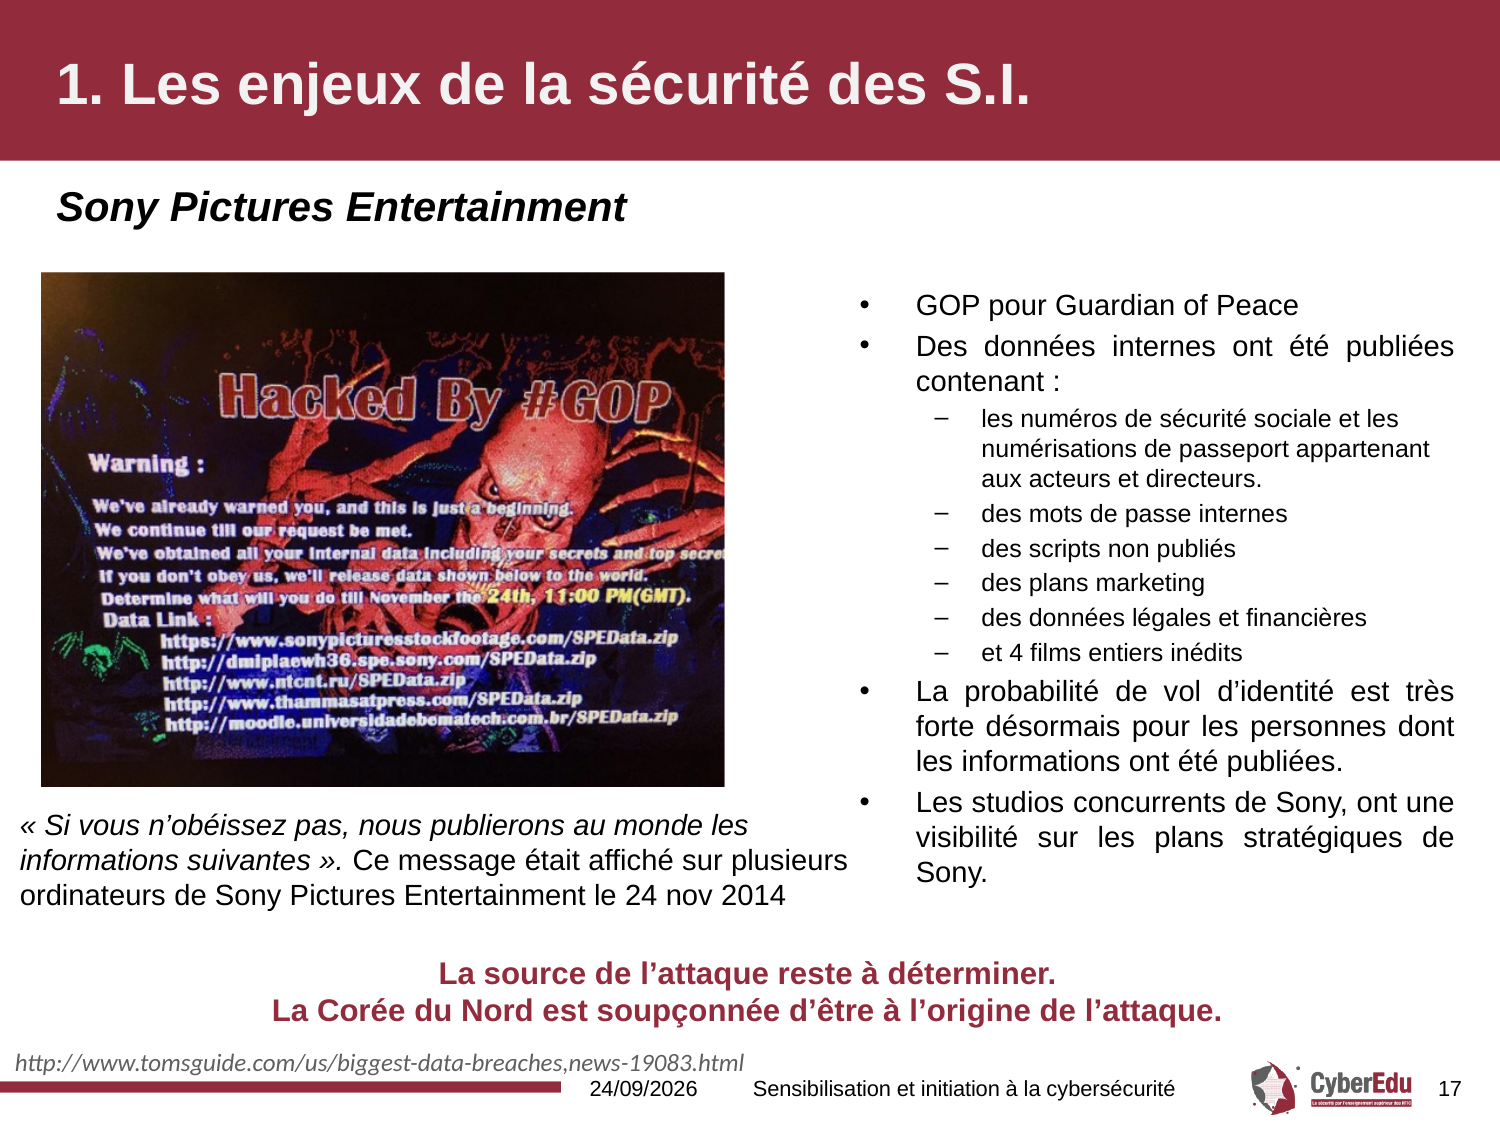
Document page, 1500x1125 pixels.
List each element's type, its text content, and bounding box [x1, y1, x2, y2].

slide_number 15/11/2020 [561, 1084, 727, 1118]
text_box « Si vous n’obéissez pas, nous publierons au monde les informations suivantes ». Ce message était affiché sur plusieurs ordinateurs de Sony Pictures Entertainment le 24 nov 2014 [4, 798, 880, 919]
footer Sensibilisation et initiation à la cybersécurité [738, 1057, 1236, 1118]
title 1. Les enjeux de la sécurité des S.I. [41, 1, 1471, 161]
text_box La source de l’attaque reste à déterminer. La Corée du Nord est soupçonnée d’être à l’origine de l’attaque. [102, 945, 1403, 1036]
picture [41, 270, 727, 788]
list GOP pour Guardian of Peace Des données internes ont été publiées contenant : les numéros de sécurité sociale et les numérisations de passeport appartenant aux acteurs et directeurs. des mots de passe internes des scripts non publiés des plans marketing des données légales et financières et 4 films entiers inédits La probabilité de vol d’identité est très forte désormais pour les personnes dont les informations ont été publiées. Les studios concurrents de Sony, ont une visibilité sur les plans stratégiques de Sony. [844, 278, 1471, 941]
slide_number <numéro> [1423, 1057, 1495, 1118]
text_box http://www.tomsguide.com/us/biggest-data-breaches,news-19083.html [0, 1038, 841, 1084]
picture [1246, 1060, 1412, 1115]
list Sony Pictures Entertainment [41, 172, 1471, 268]
